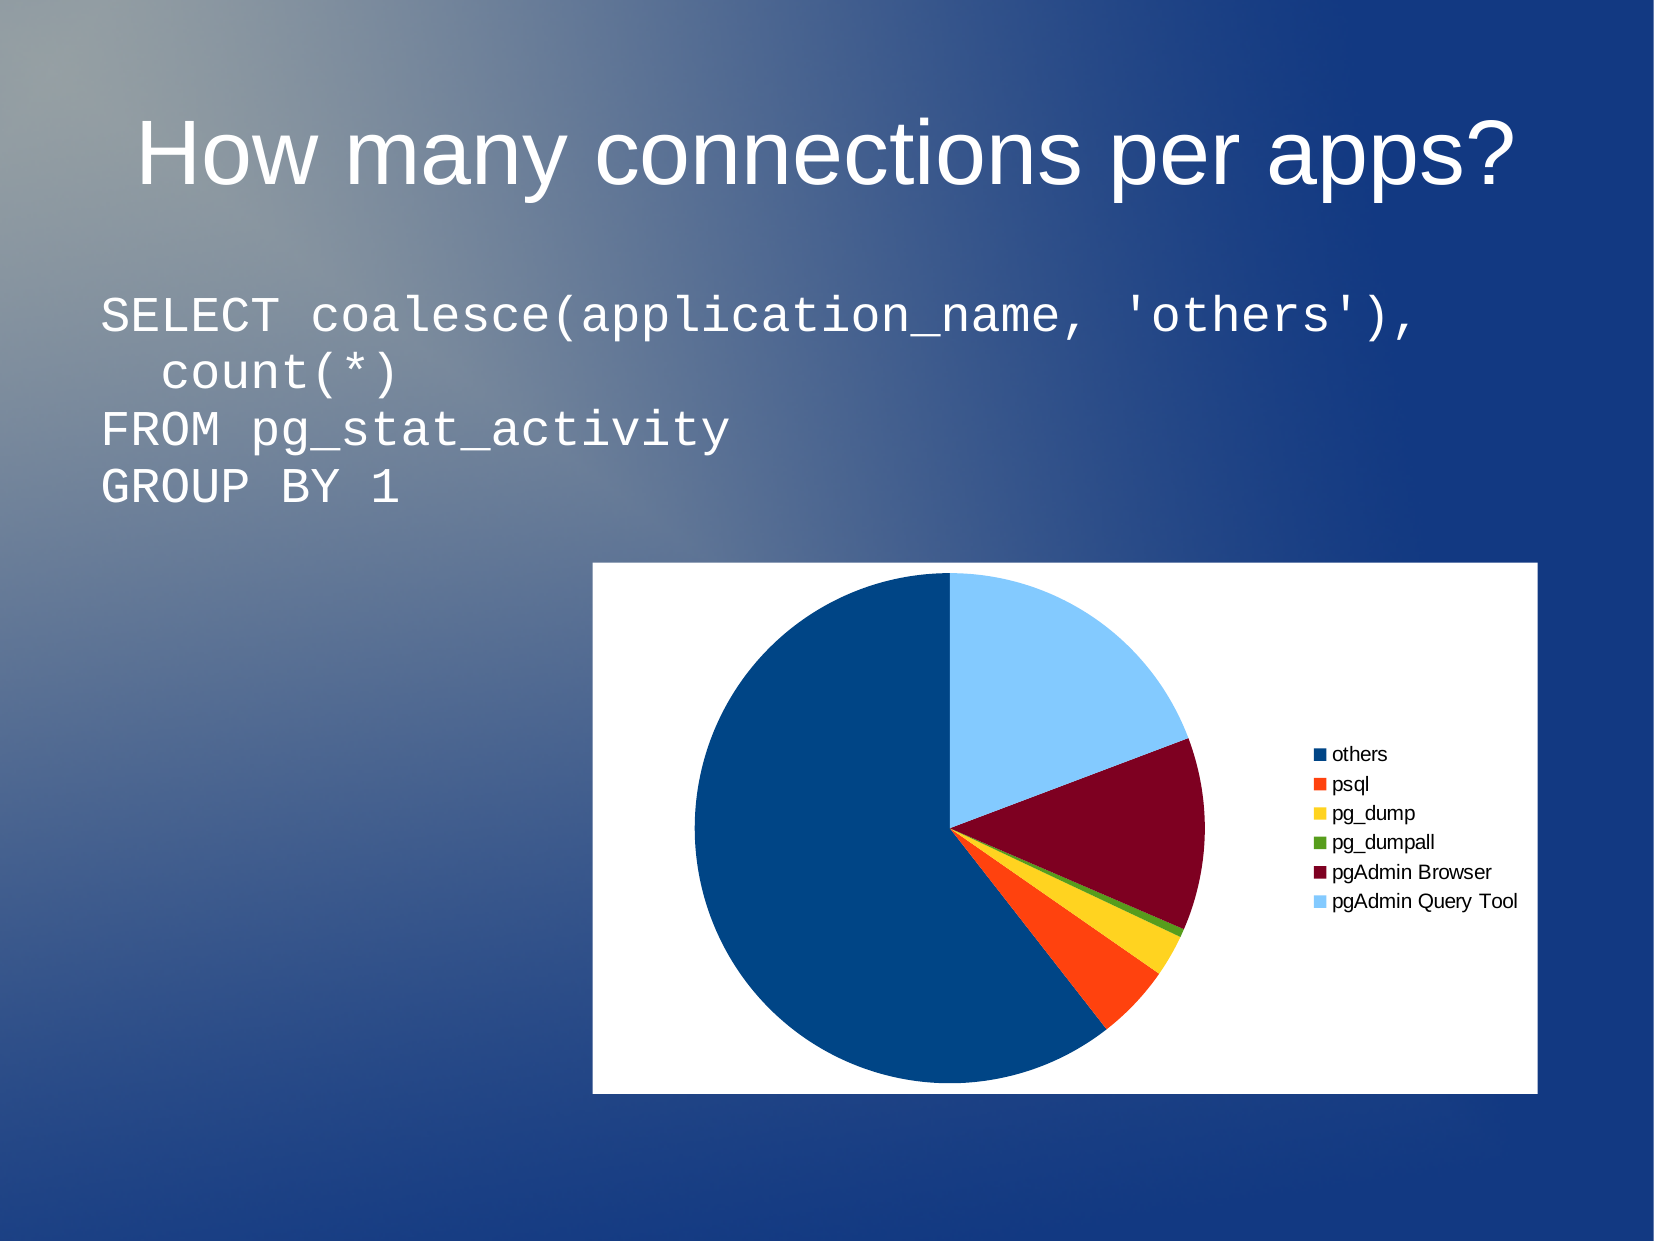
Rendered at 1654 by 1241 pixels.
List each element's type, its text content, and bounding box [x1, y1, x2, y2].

chart [592, 562, 1538, 1094]
title How many connections per apps? [82, 49, 1571, 257]
picture [0, 0, 1654, 1241]
list SELECT coalesce(application_name, 'others'), count(*) FROM pg_stat_activity GROUP BY 1 [82, 290, 1571, 1109]
